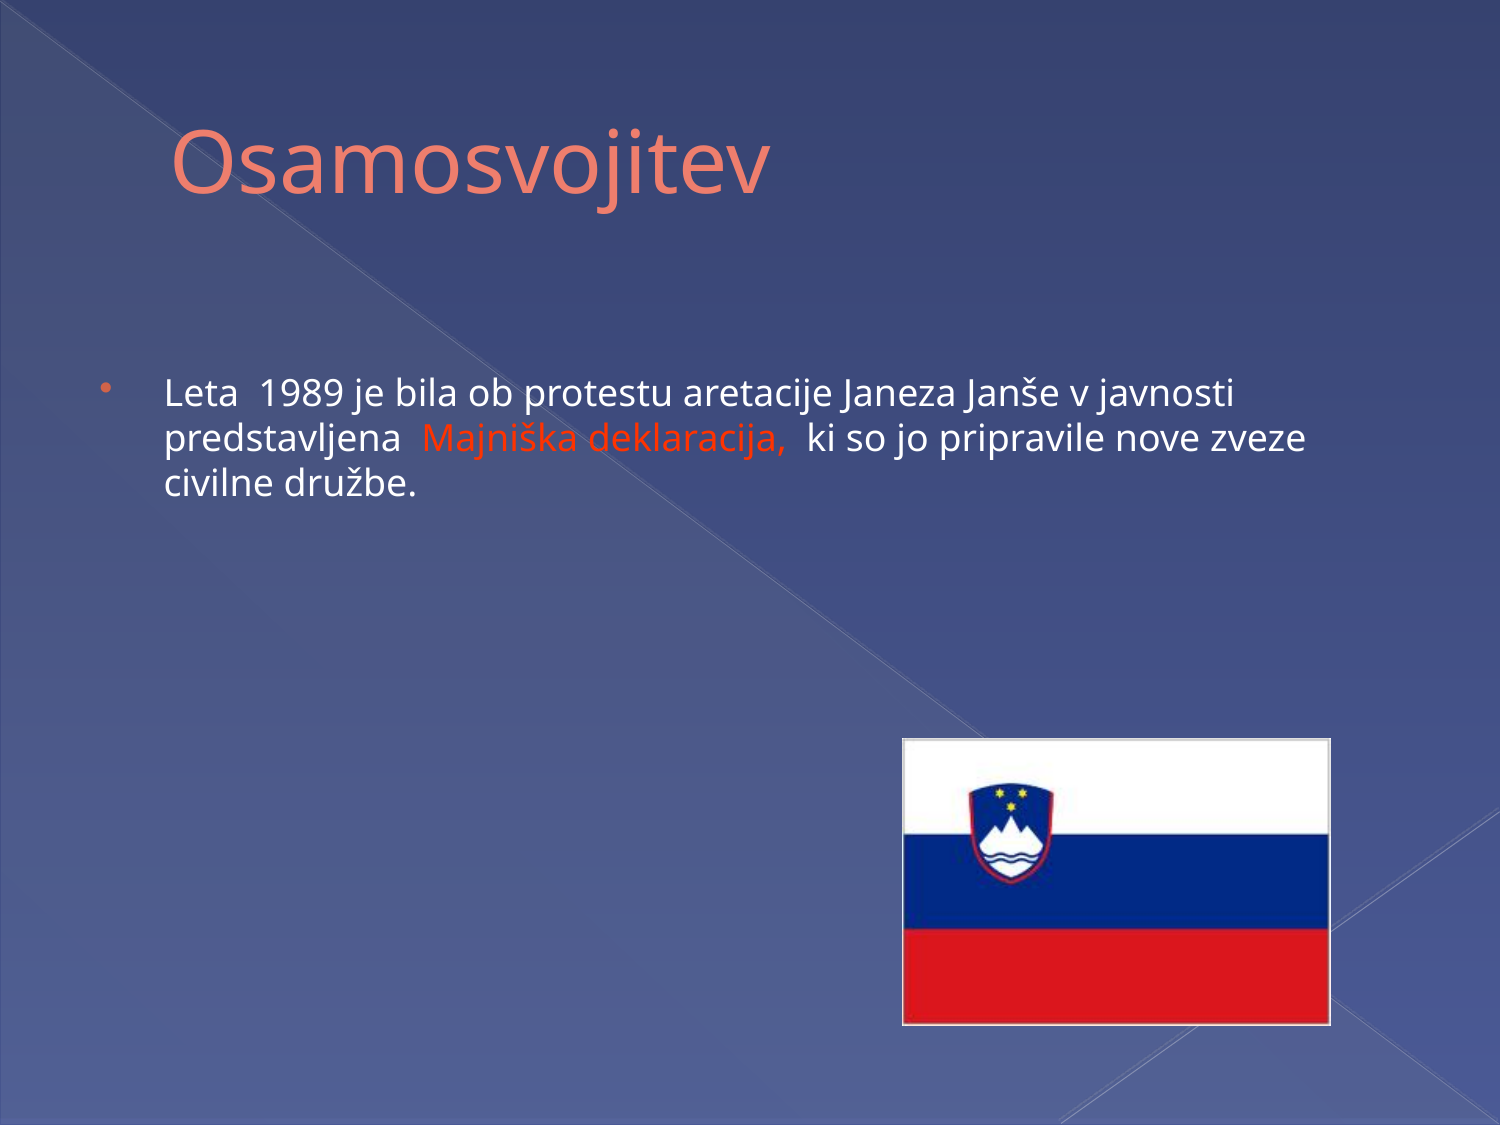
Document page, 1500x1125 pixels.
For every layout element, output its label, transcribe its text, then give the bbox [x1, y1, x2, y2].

title Osamosvojitev [75, 43, 1425, 274]
list Leta 1989 je bila ob protestu aretacije Janeza Janše v javnosti predstavljena Majniška deklaracija, ki so jo pripravile nove zveze civilne družbe. [75, 308, 1425, 1059]
picture [902, 738, 1331, 1026]
